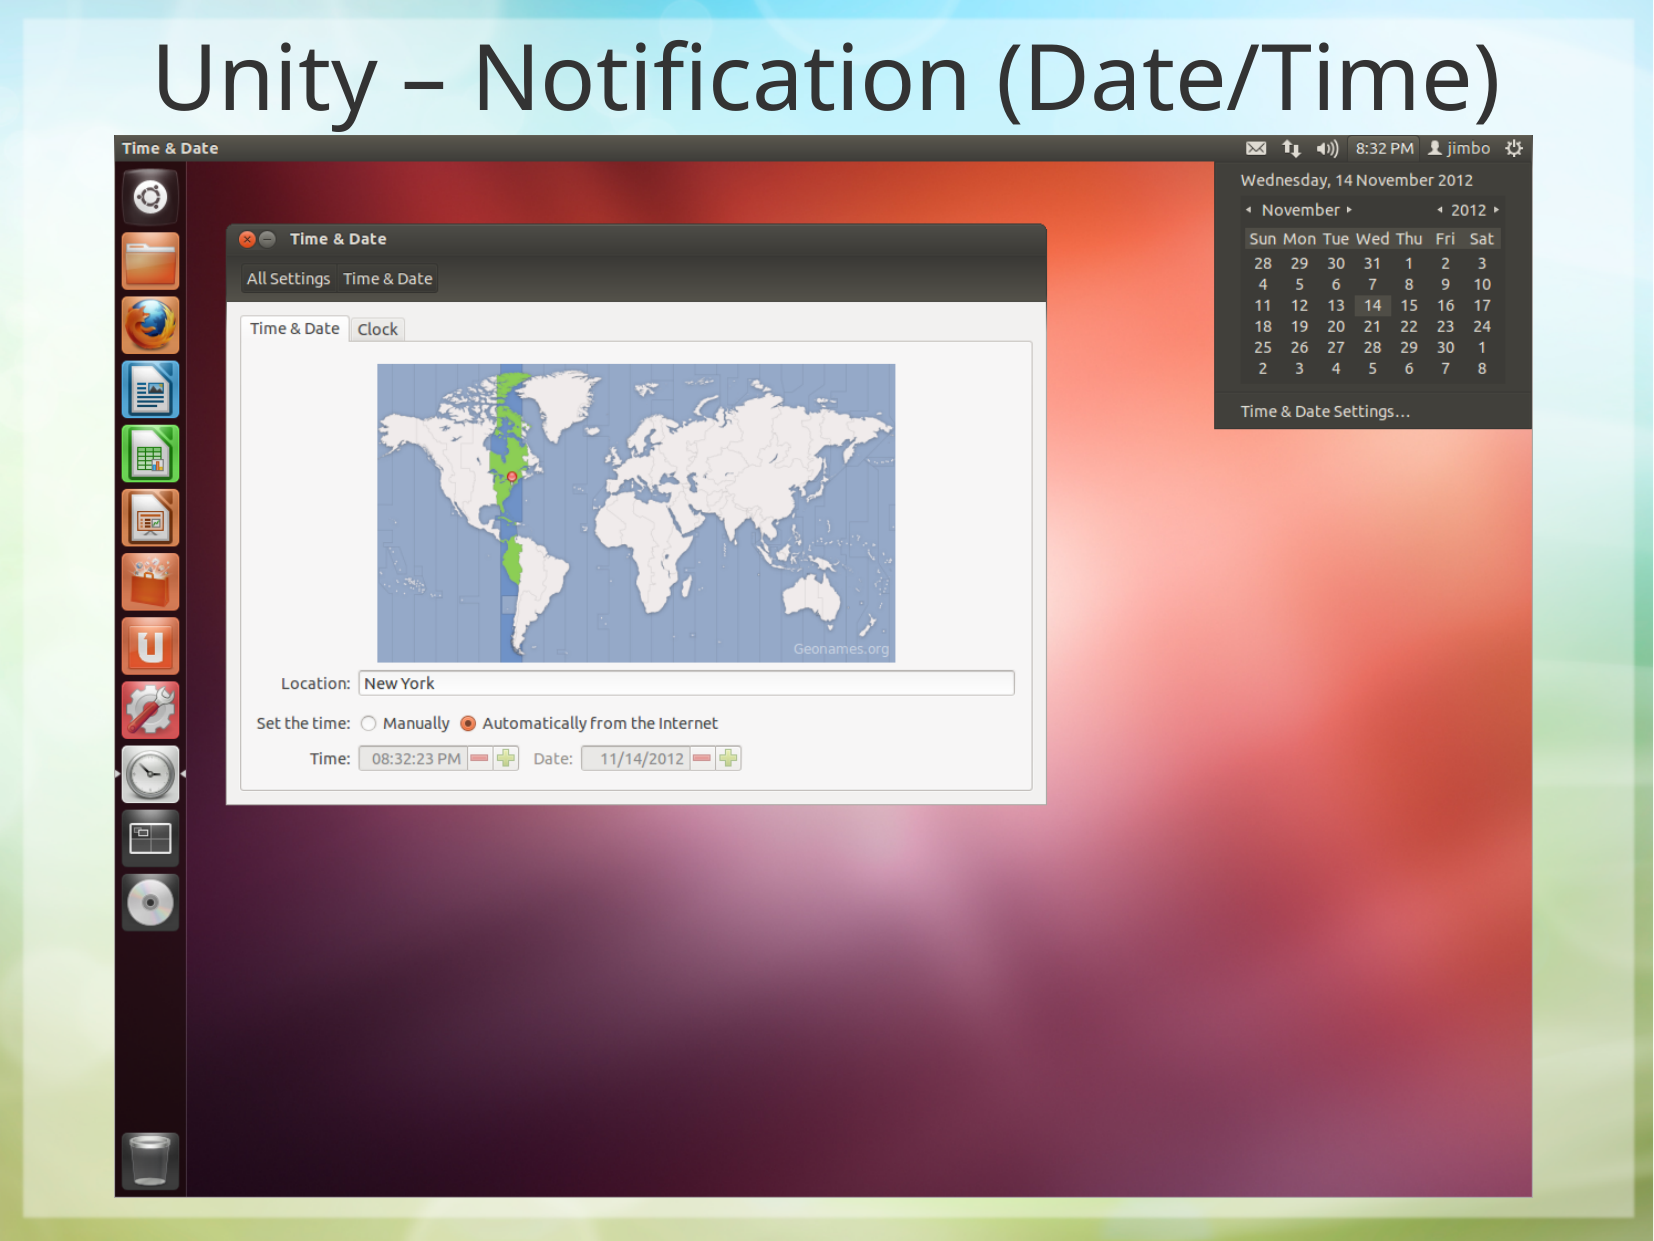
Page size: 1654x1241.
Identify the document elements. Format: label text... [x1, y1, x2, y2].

picture [0, 0, 1654, 1241]
title Unity – Notification (Date/Time) [82, 0, 1571, 151]
